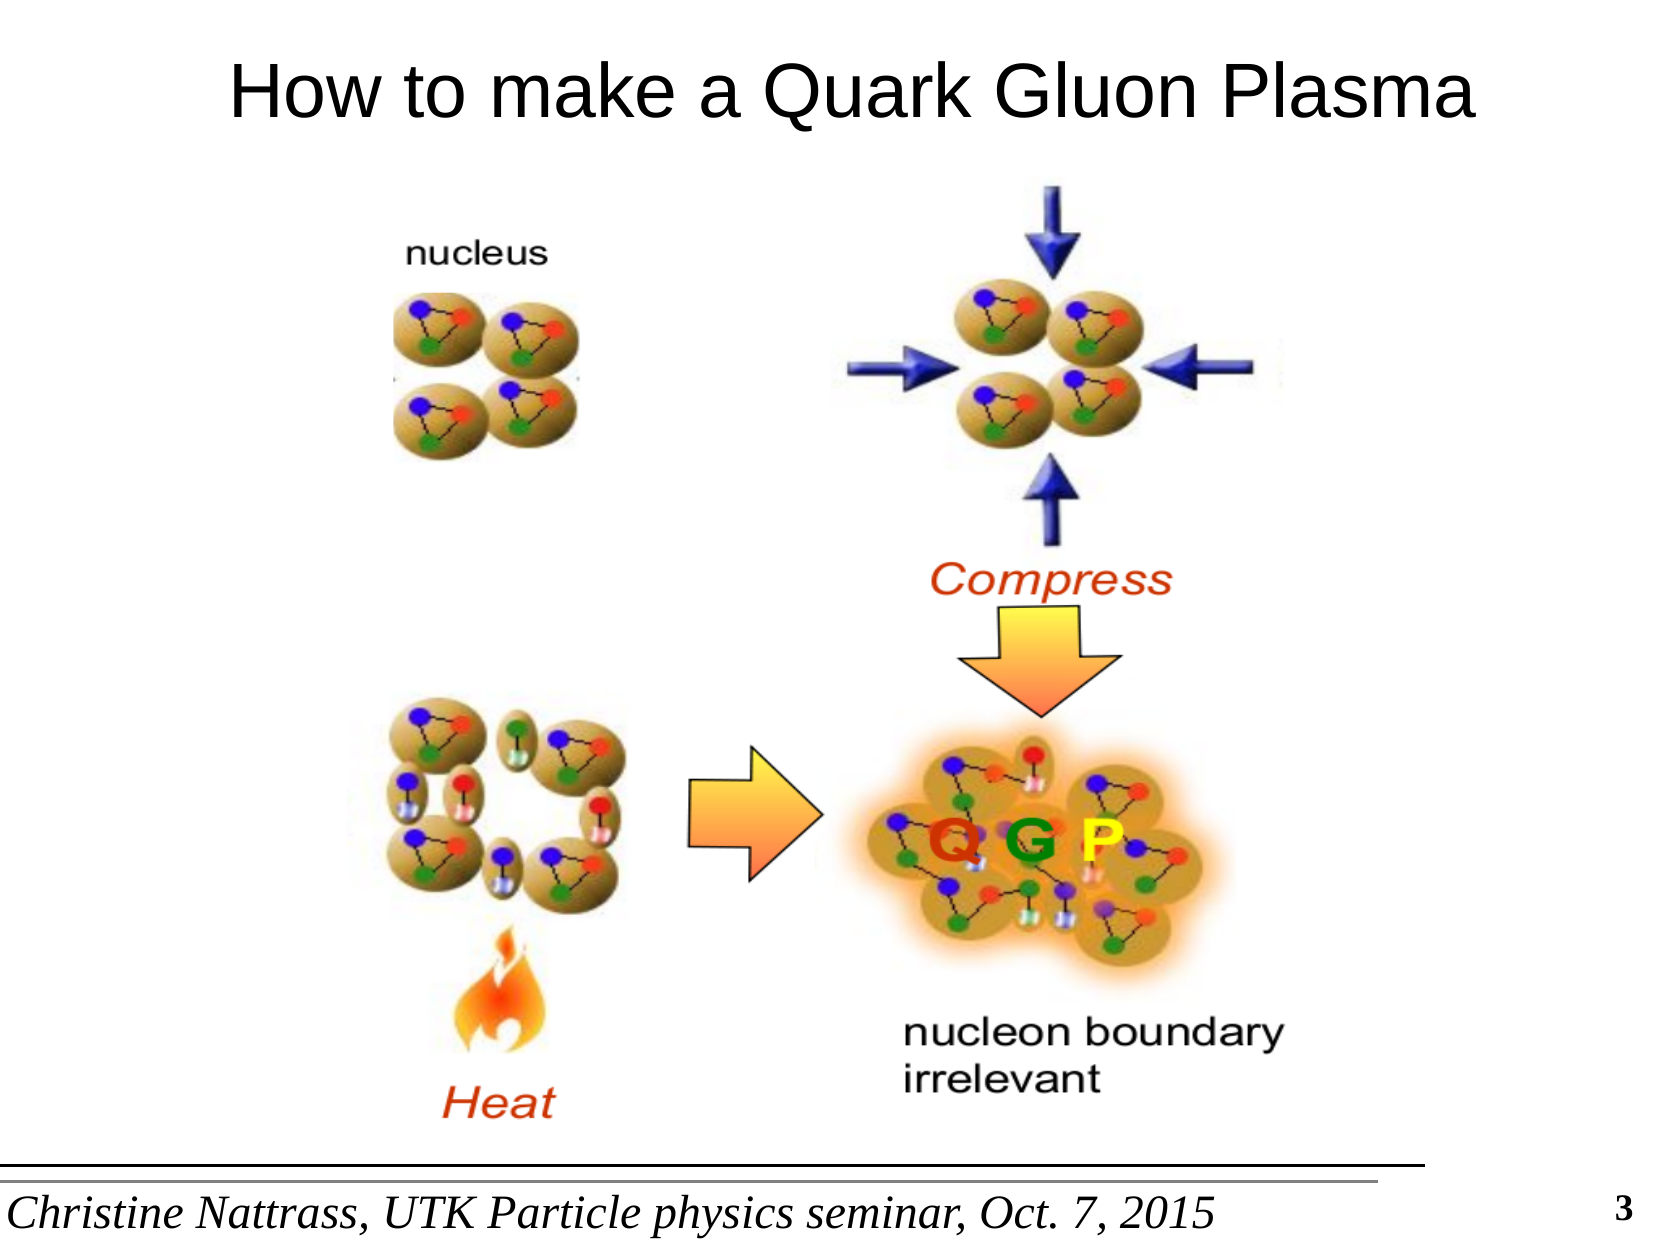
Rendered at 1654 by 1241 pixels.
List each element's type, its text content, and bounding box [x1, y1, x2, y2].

title How to make a Quark Gluon Plasma [212, 5, 1494, 176]
picture [345, 149, 1321, 1137]
